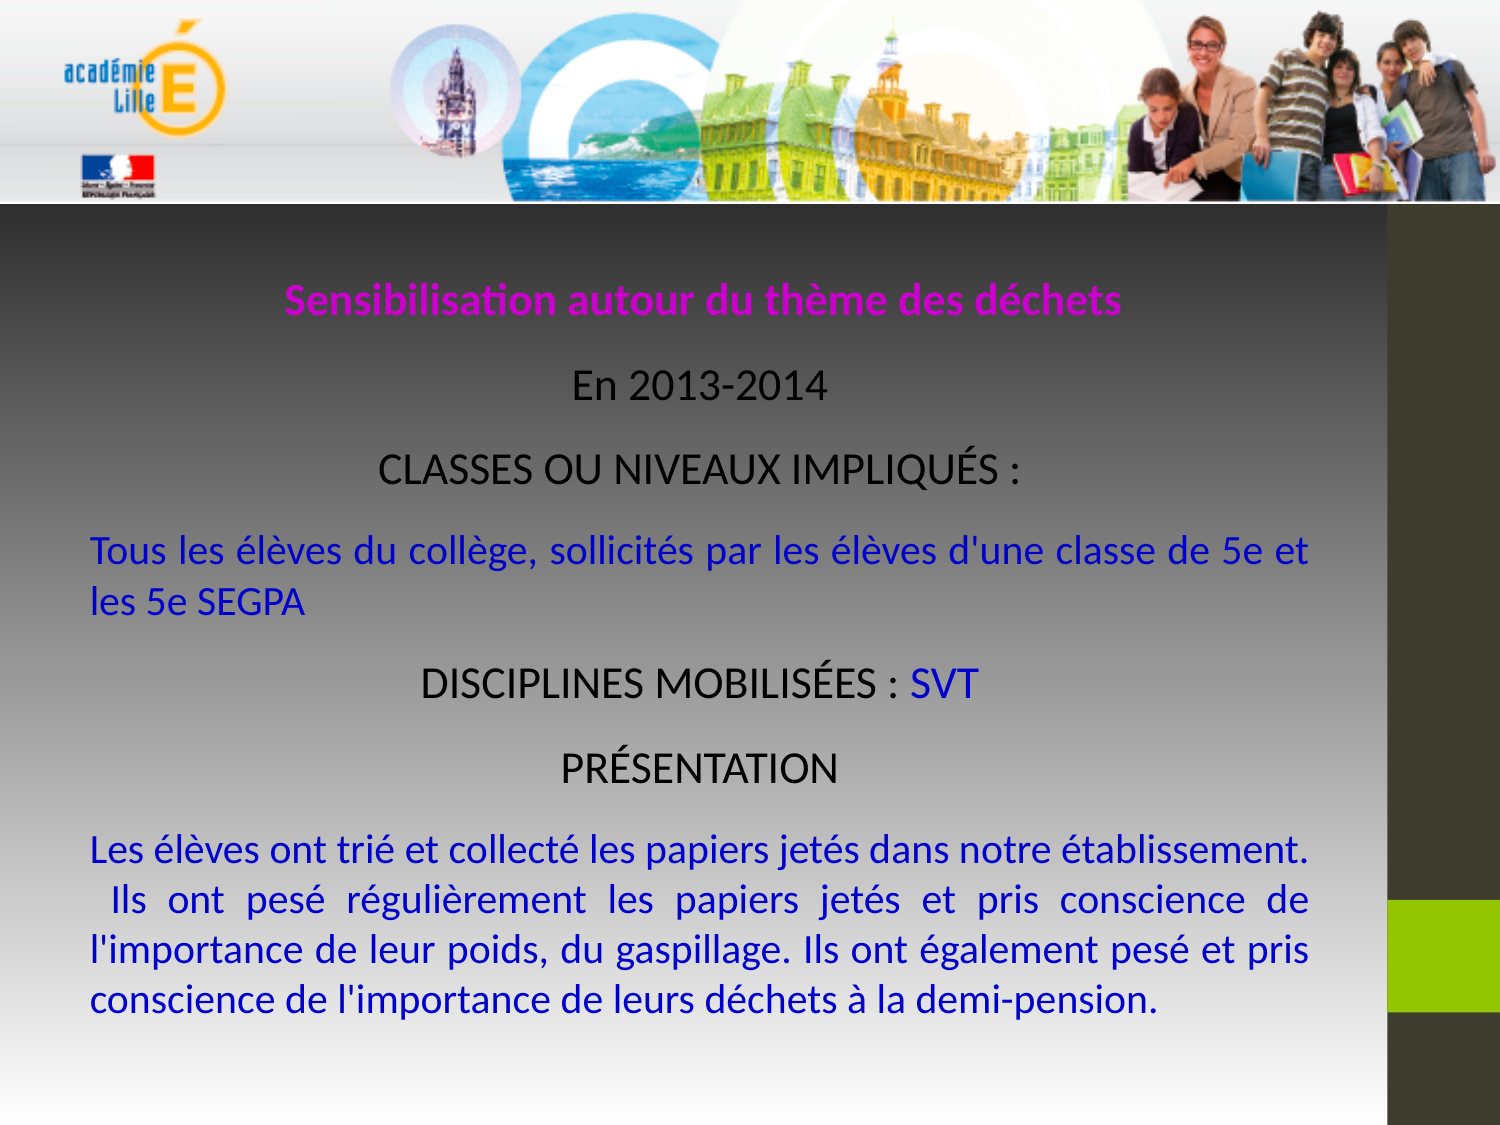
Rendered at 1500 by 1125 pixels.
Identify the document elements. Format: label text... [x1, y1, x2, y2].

list Sensibilisation autour du thème des déchets En 2013-2014 CLASSES OU NIVEAUX IMPLIQUÉS : Tous les élèves du collège, sollicités par les élèves d'une classe de 5e et les 5e SEGPA DISCIPLINES MOBILISÉES : SVT PRÉSENTATION Les élèves ont trié et collecté les papiers jetés dans notre établissement. Ils ont pesé régulièrement les papiers jetés et pris conscience de l'importance de leur poids, du gaspillage. Ils ont également pesé et pris conscience de l'importance de leurs déchets à la demi-pension. [75, 262, 1325, 1050]
picture [0, 0, 1500, 204]
